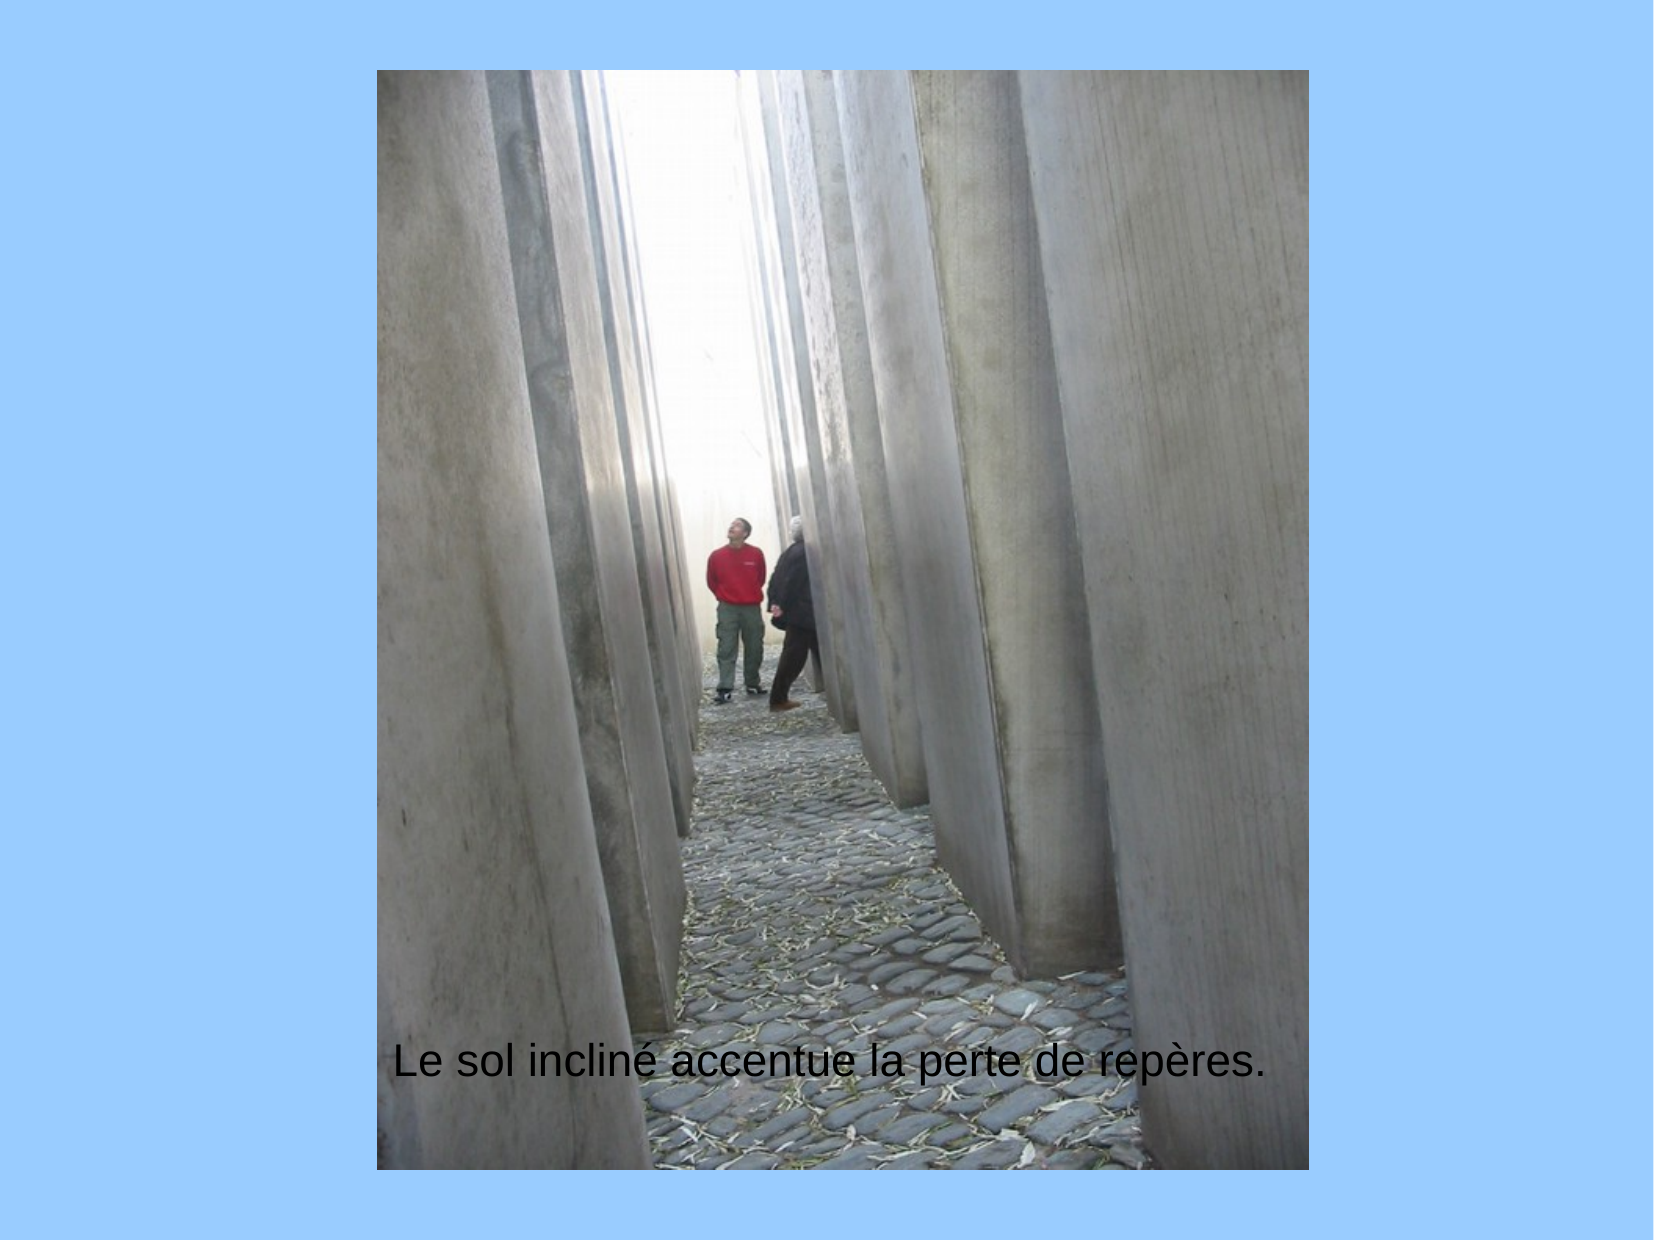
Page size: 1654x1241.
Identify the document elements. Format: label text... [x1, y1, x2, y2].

picture [377, 70, 1309, 1170]
text_box Le sol incliné accentue la perte de repères. [377, 1027, 1283, 1217]
